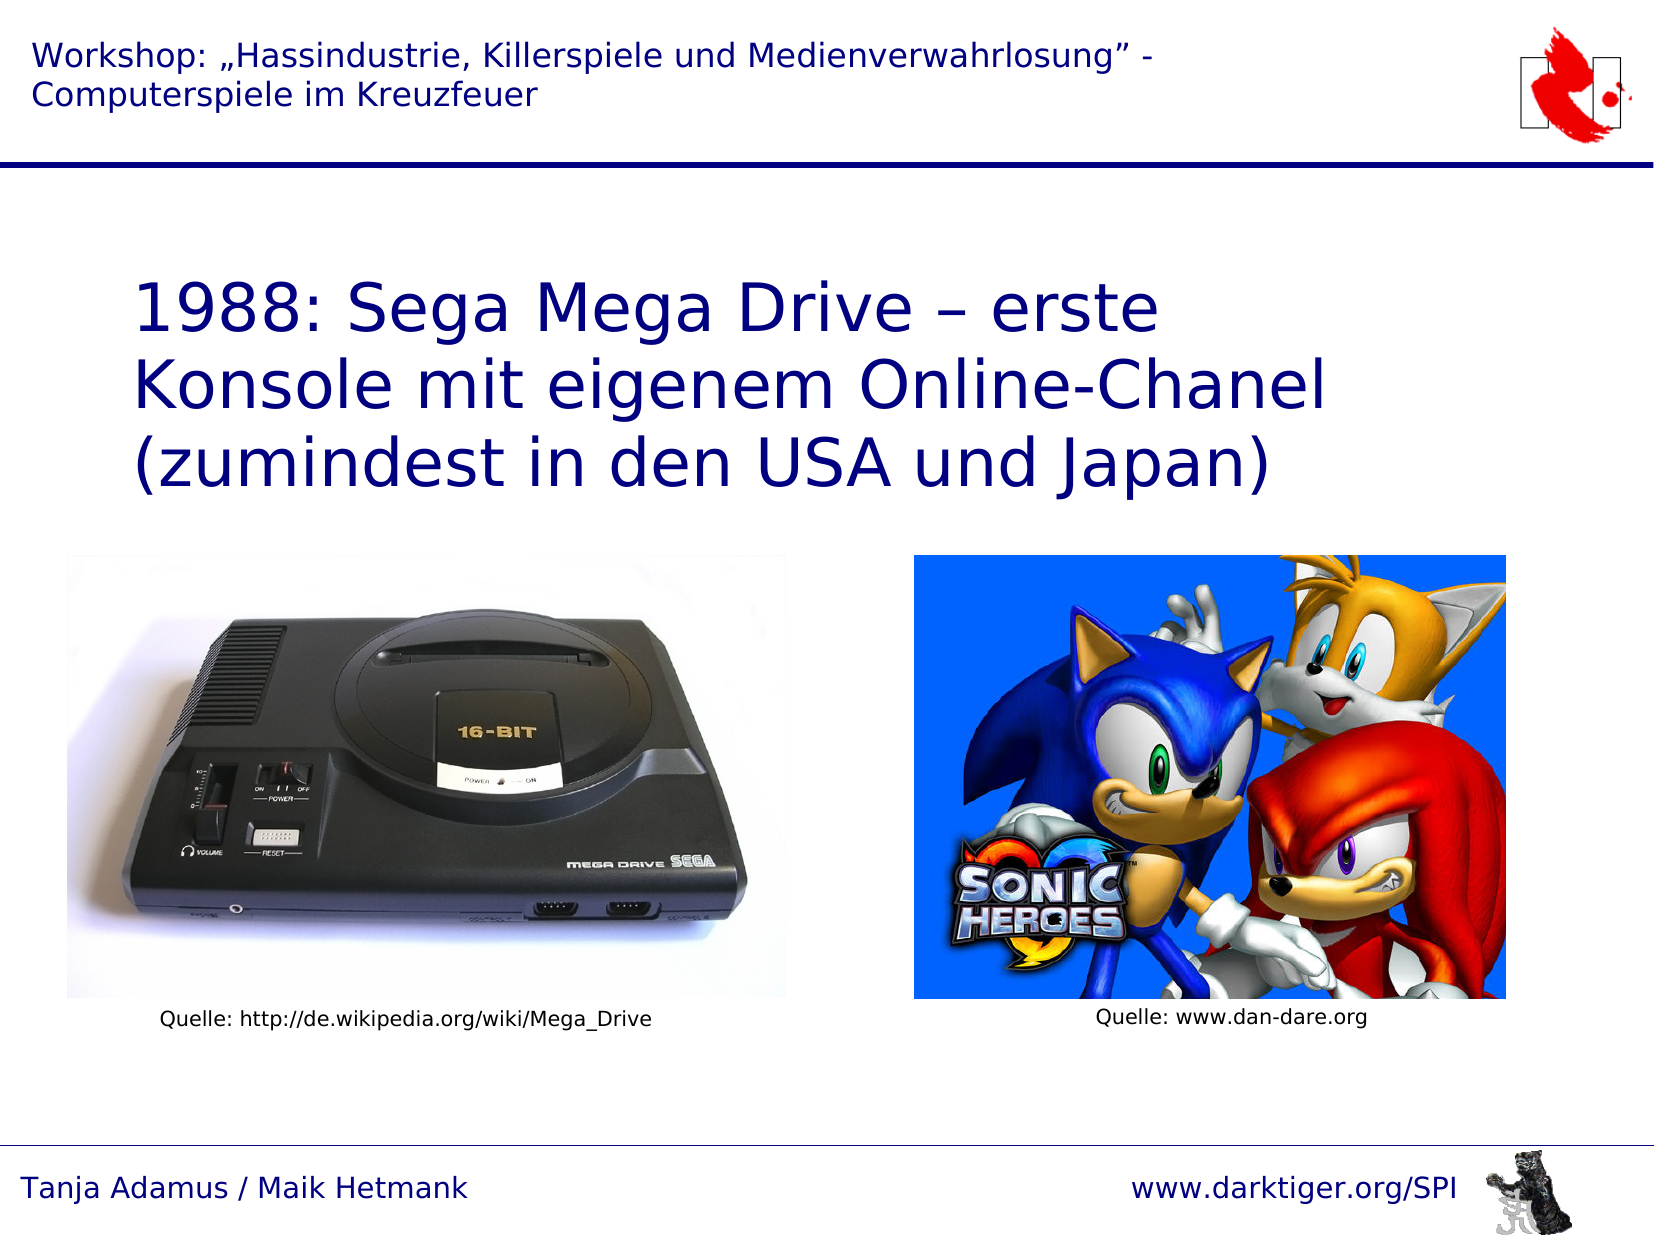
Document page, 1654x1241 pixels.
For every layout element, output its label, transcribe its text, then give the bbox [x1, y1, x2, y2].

text_box Workshop: „Hassindustrie, Killerspiele und Medienverwahrlosung” - Computerspiele im Kreuzfeuer [16, 29, 1418, 178]
text_box Quelle: www.dan-dare.org [1080, 999, 1383, 1046]
picture [67, 555, 786, 999]
picture [1486, 1150, 1572, 1235]
picture [914, 555, 1506, 999]
picture [1503, 16, 1632, 148]
text_box 1988: Sega Mega Drive – erste Konsole mit eigenem Online-Chanel (zumindest in den USA und Japan) [118, 261, 1447, 510]
text_box Quelle: http://de.wikipedia.org/wiki/Mega_Drive [144, 1000, 668, 1040]
